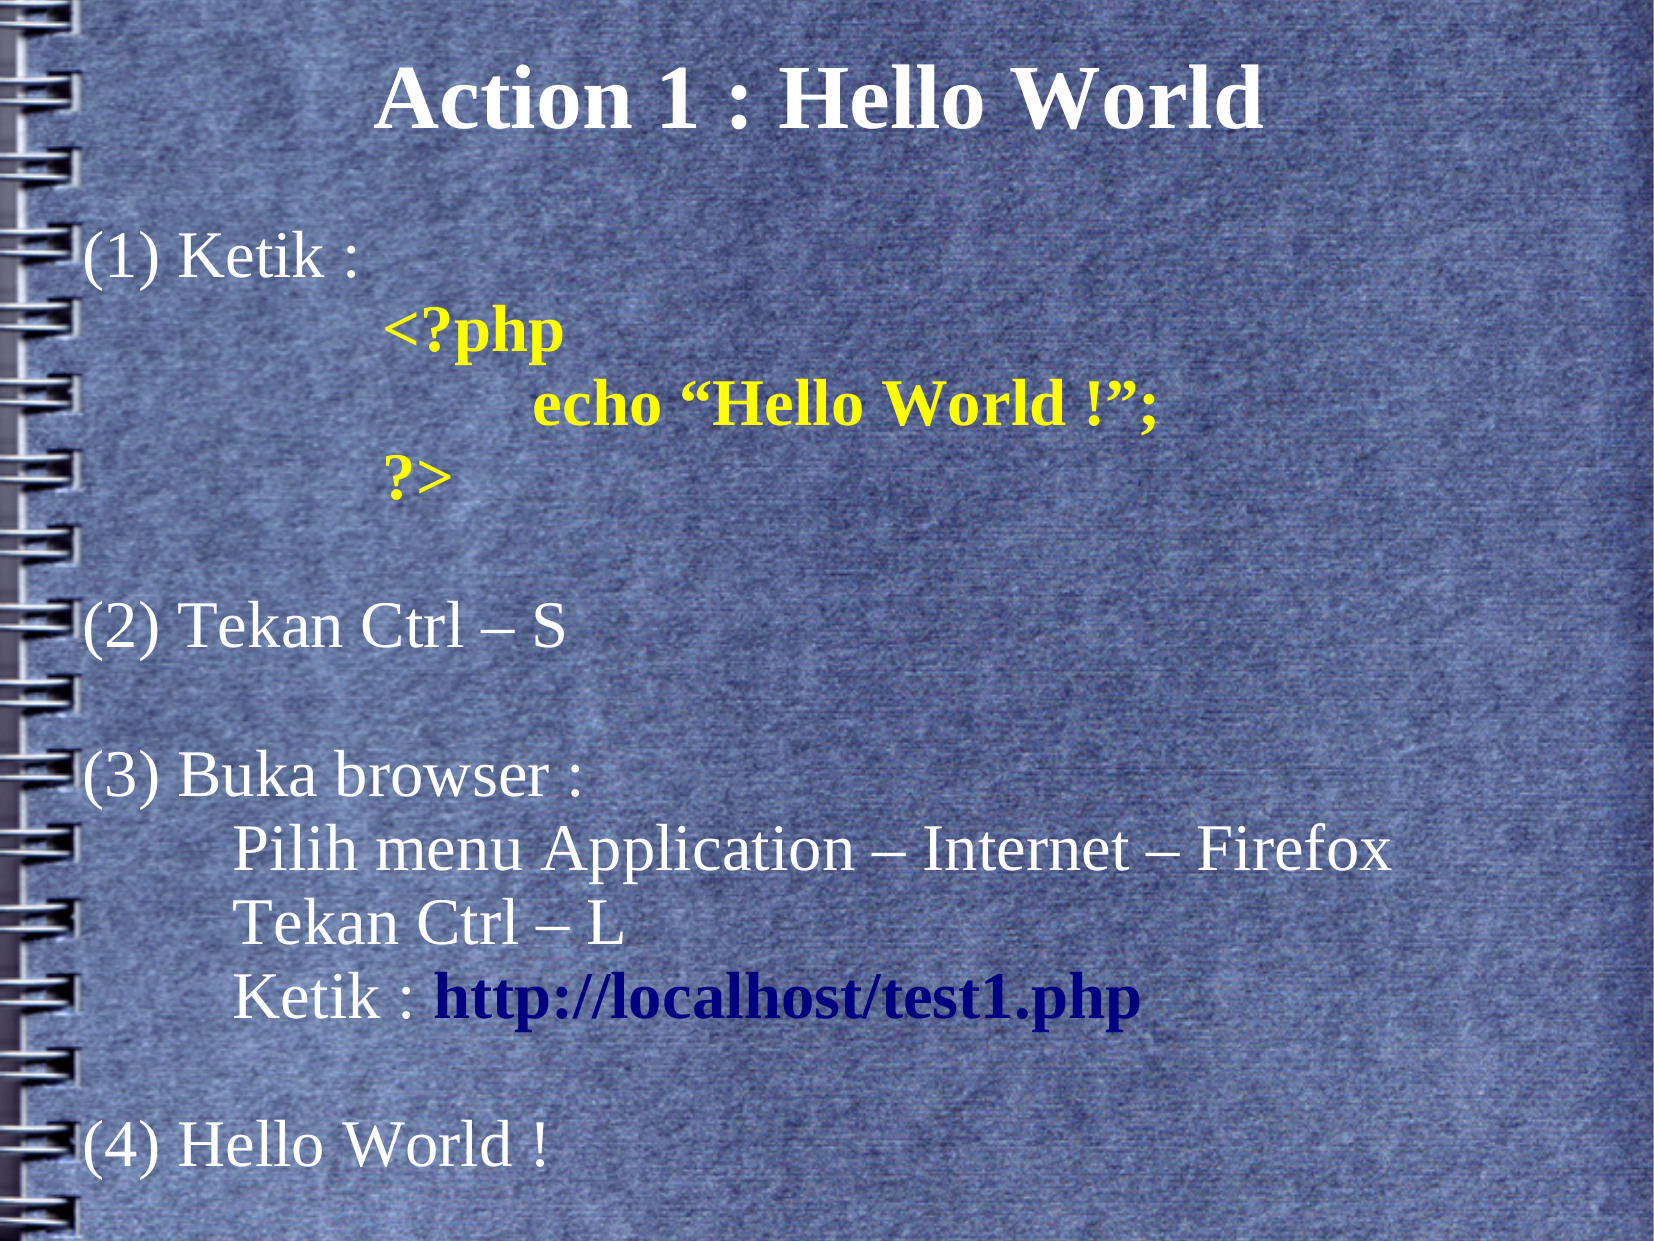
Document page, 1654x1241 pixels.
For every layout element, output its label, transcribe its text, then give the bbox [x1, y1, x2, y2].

picture [0, 0, 1654, 1241]
subtitle (1) Ketik : <?php echo “Hello World !”; ?> (2) Tekan Ctrl – S (3) Buka browser : Pilih menu Application – Internet – Firefox Tekan Ctrl – L Ketik : http://localhost/test1.php (4) Hello World ! [82, 218, 1571, 1181]
title Action 1 : Hello World [75, 1, 1564, 194]
